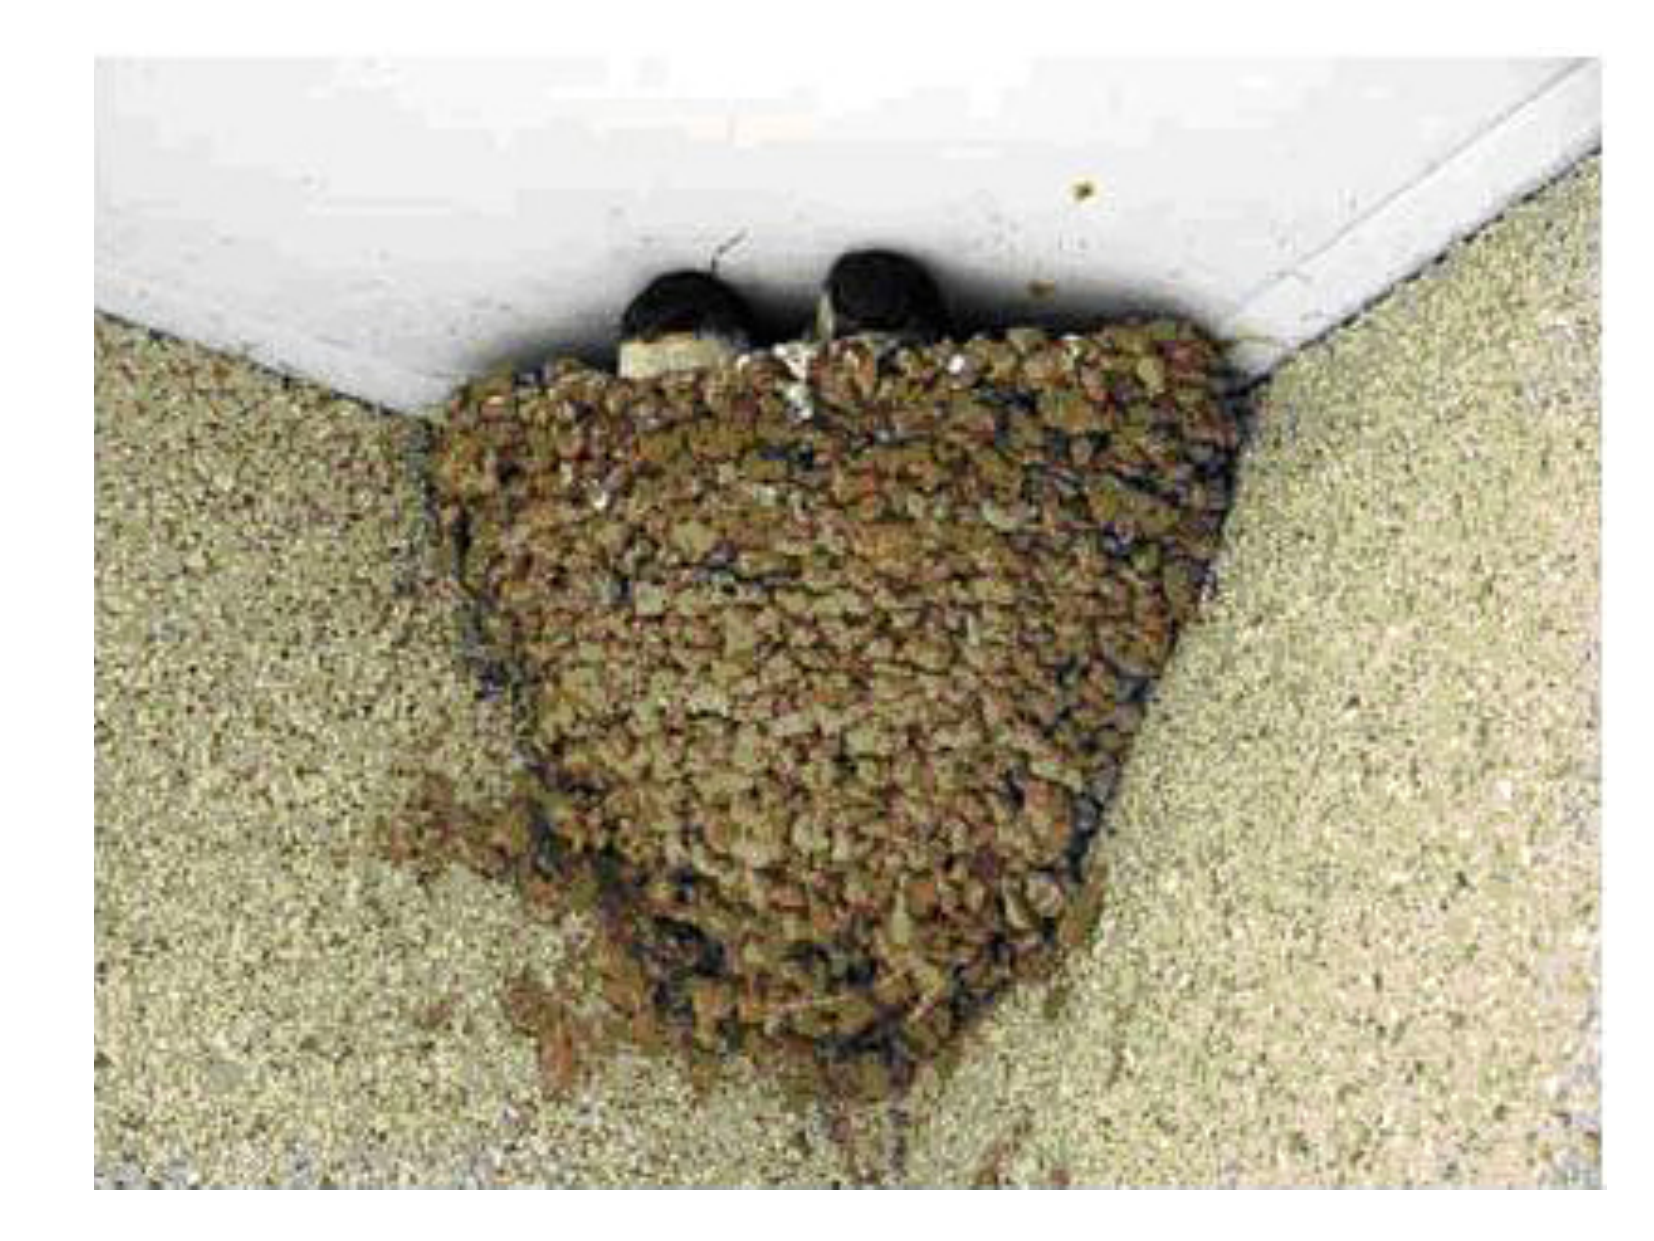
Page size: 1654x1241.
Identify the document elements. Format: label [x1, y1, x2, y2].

picture [94, 47, 1607, 1190]
